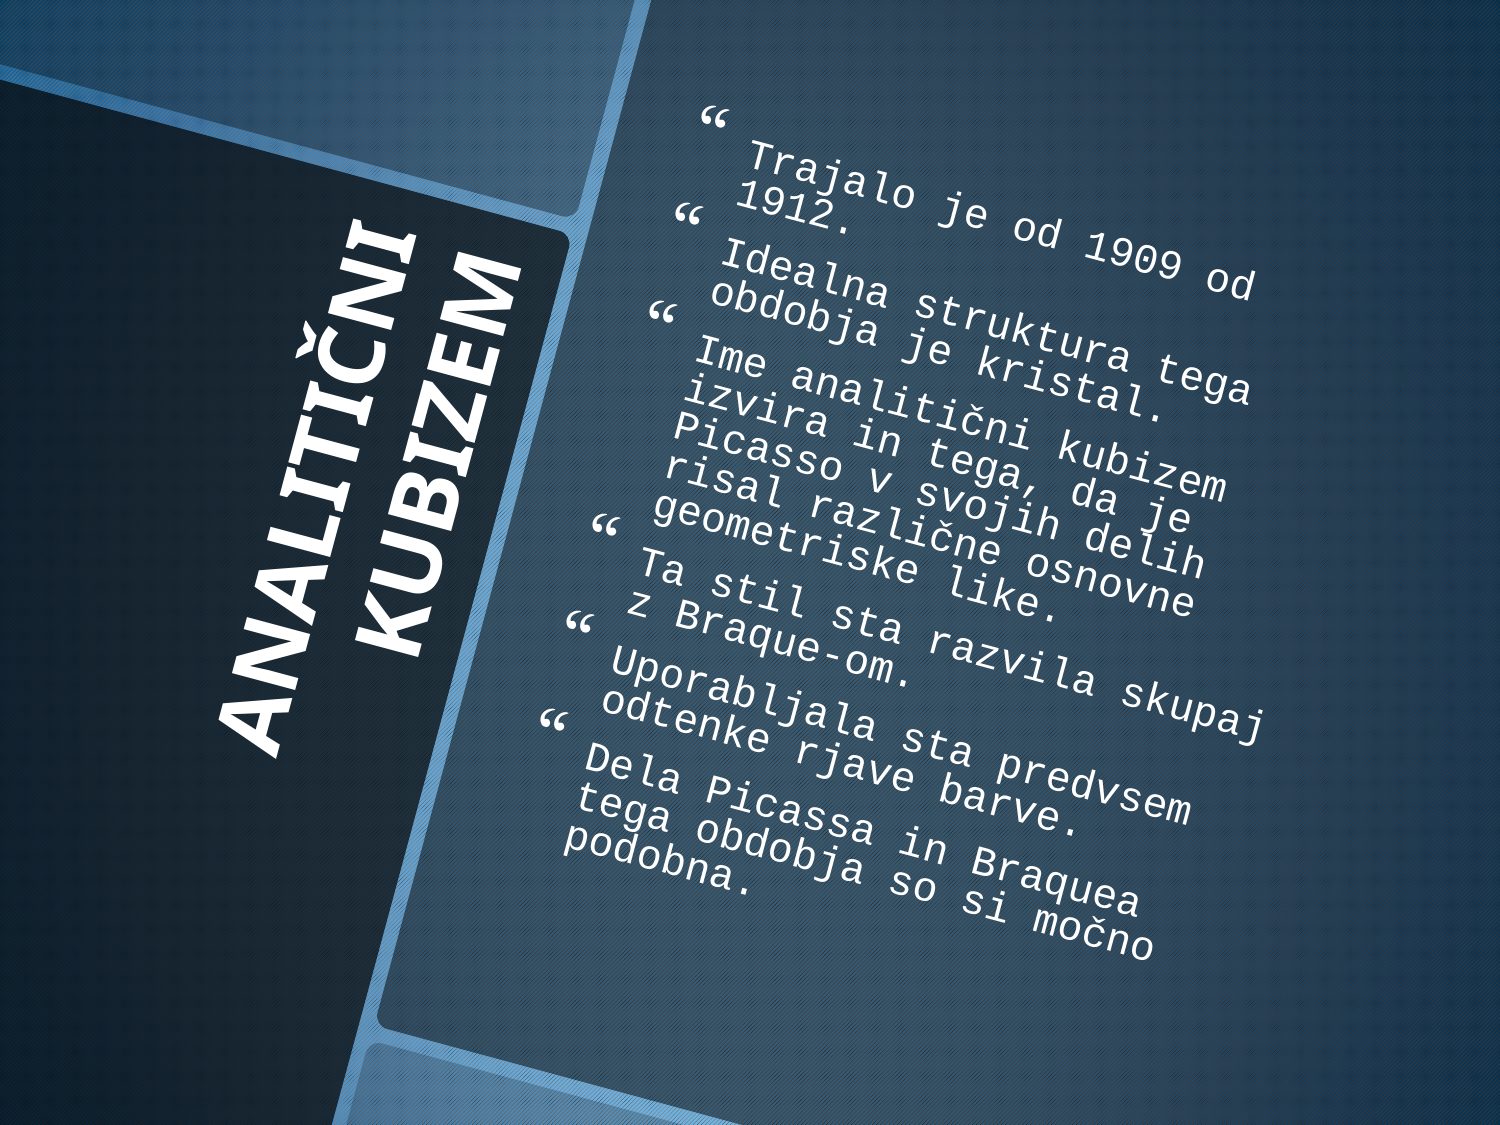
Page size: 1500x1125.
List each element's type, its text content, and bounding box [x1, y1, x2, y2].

list Trajalo je od 1909 od 1912. Idealna struktura tega obdobja je kristal. Ime analitični kubizem izvira in tega, da je Picasso v svojih delih risal različne osnovne geometriske like. Ta stil sta razvila skupaj z Braque-om. Uporabljala sta predvsem odtenke rjave barve. Dela Picassa in Braquea tega obdobja so si močno podobna. [476, 72, 1430, 1075]
title ANALITIČNI KUBIZEM [69, 181, 554, 1056]
